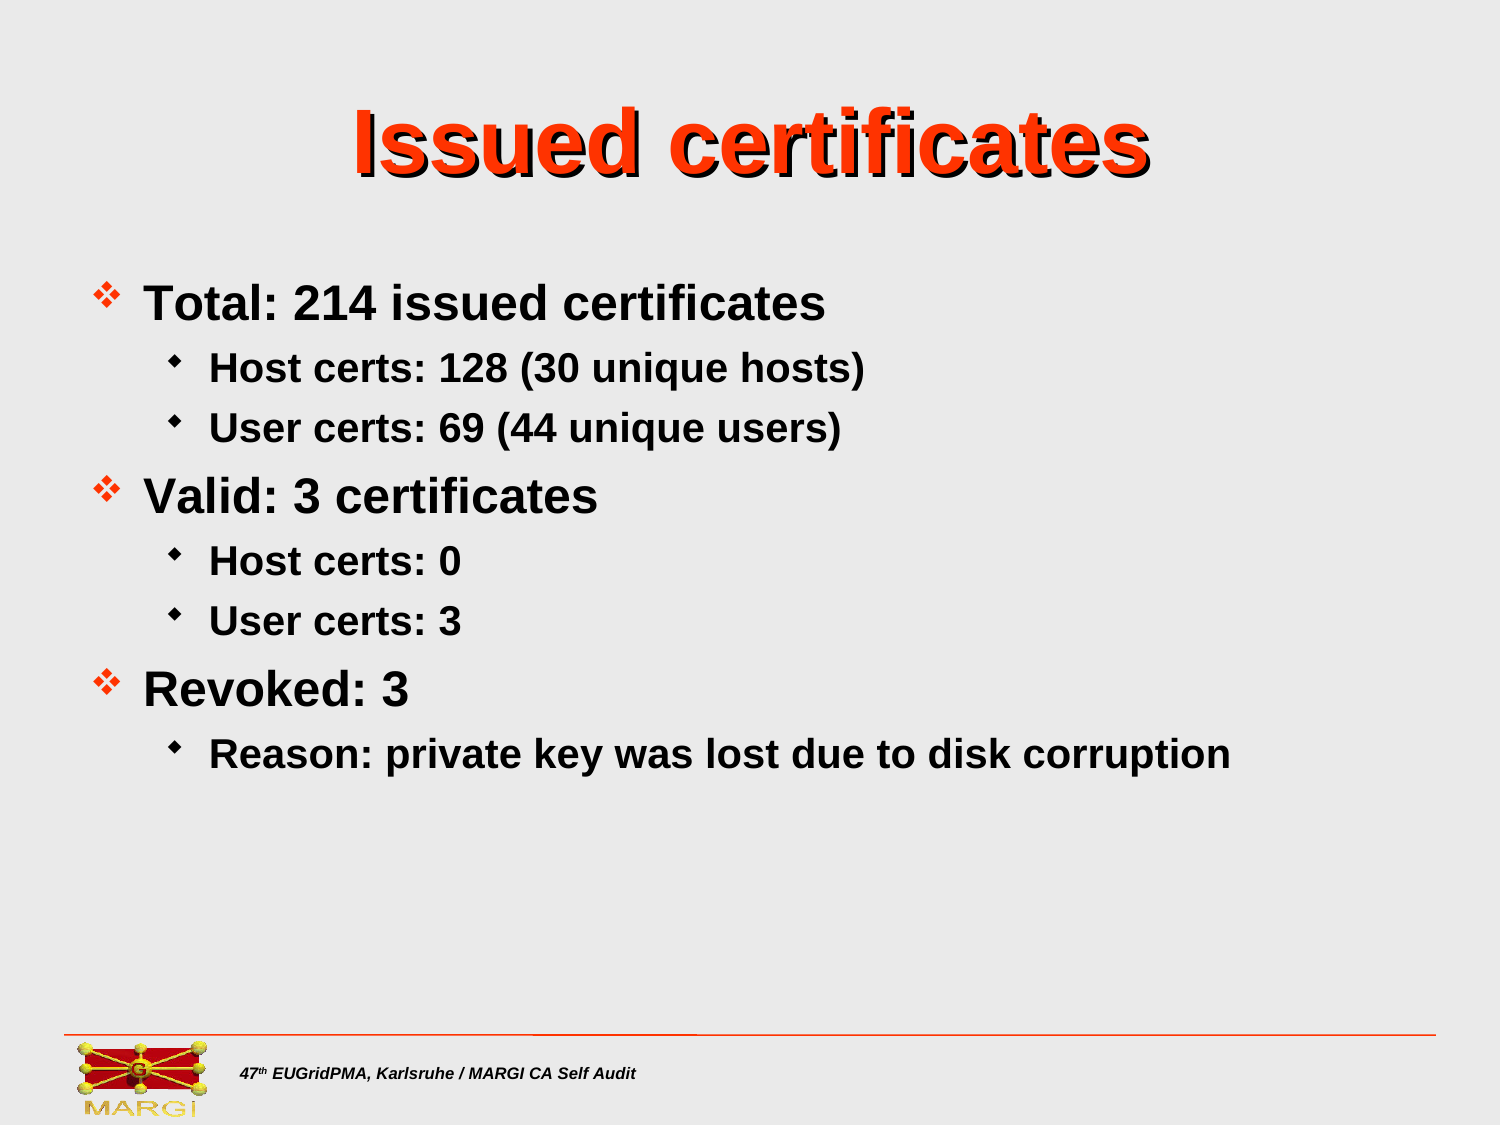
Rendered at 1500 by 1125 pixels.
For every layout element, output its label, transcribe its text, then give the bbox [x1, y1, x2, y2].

text_box Issued certificates [76, 42, 1427, 231]
text_box Total: 214 issued certificates Host certs: 128 (30 unique hosts) User certs: 69 (44 unique users) Valid: 3 certificates Host certs: 0 User certs: 3 Revoked: 3 Reason: private key was lost due to disk corruption [75, 262, 1426, 1005]
picture [67, 1033, 219, 1123]
